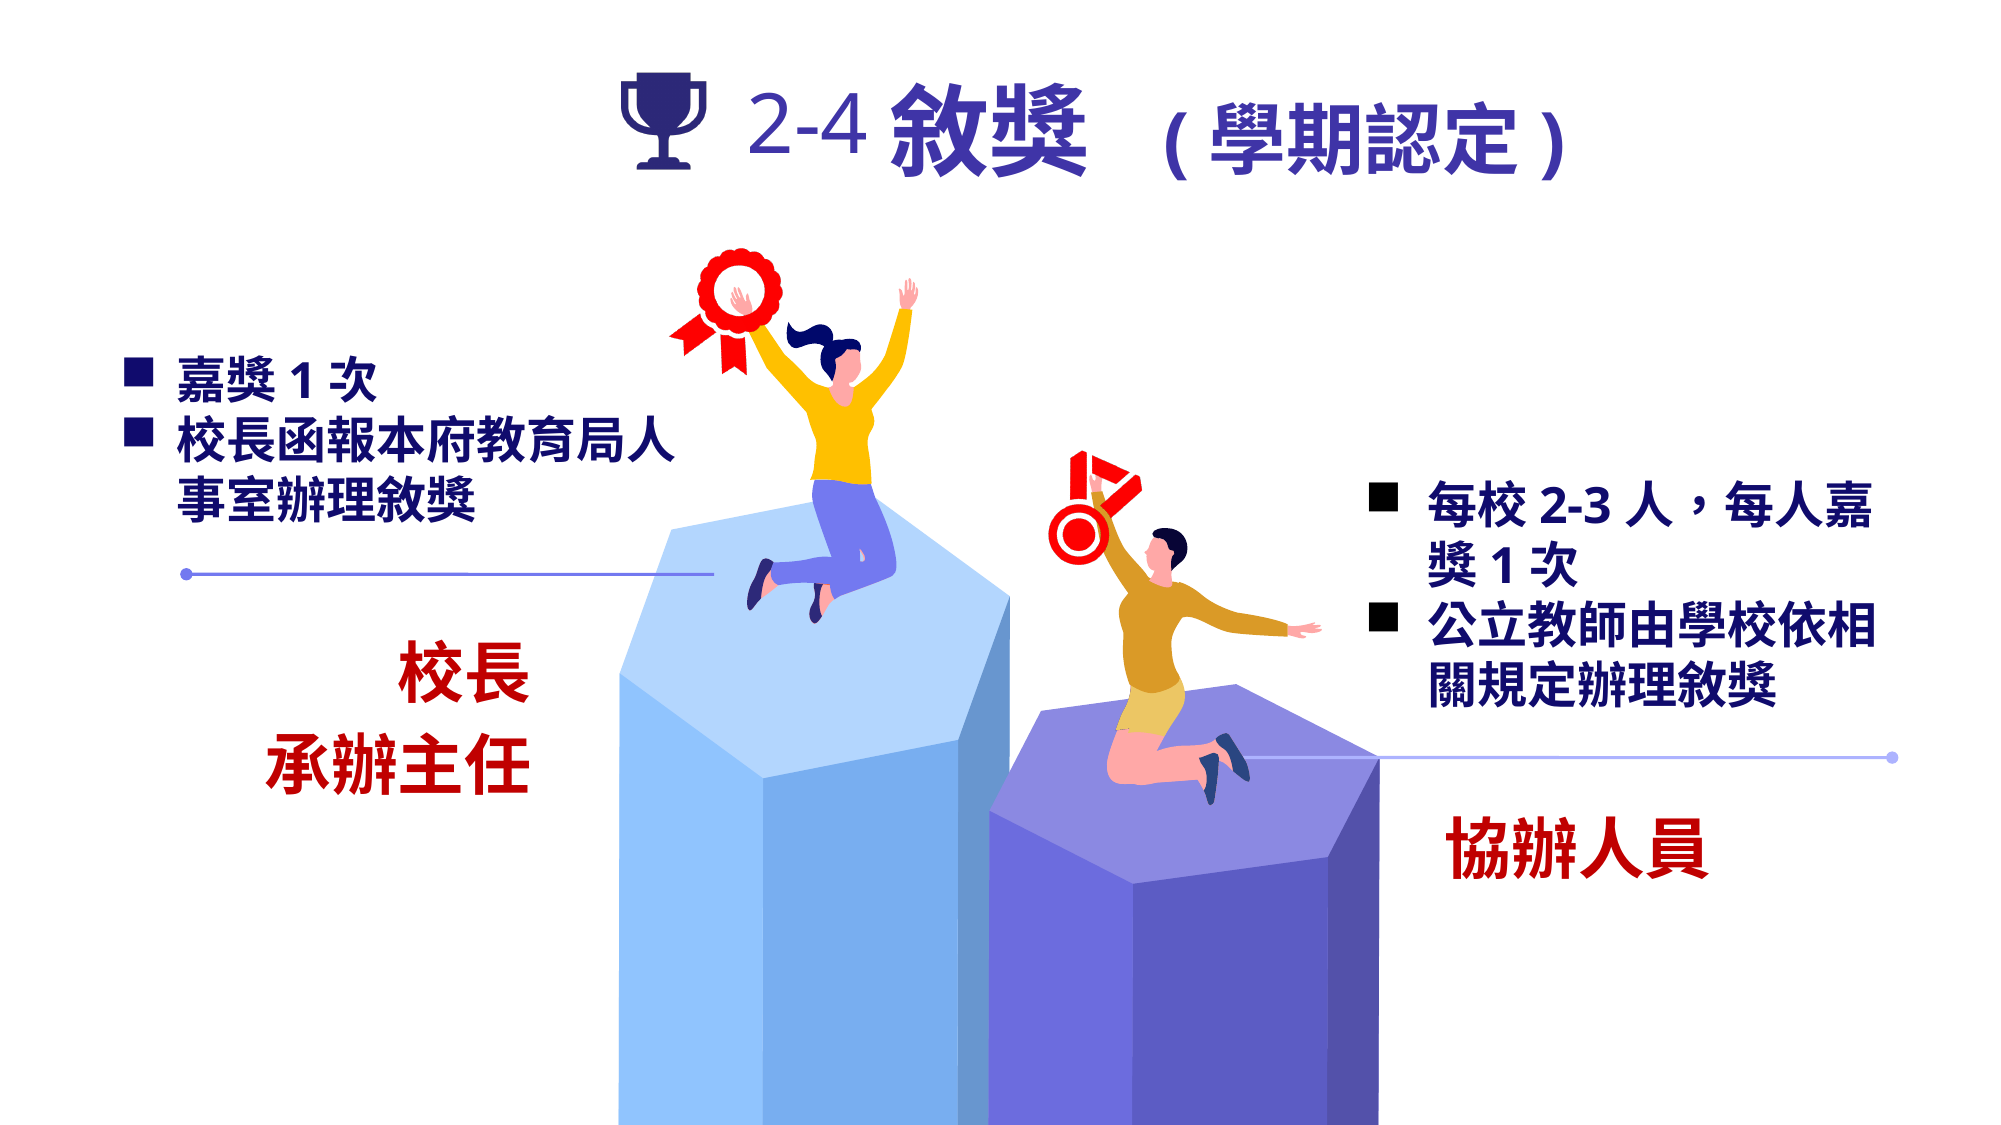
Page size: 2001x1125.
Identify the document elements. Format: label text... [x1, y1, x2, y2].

text_box 2-4 [732, 63, 920, 178]
picture [605, 62, 722, 180]
text_box 敘獎 (學期認定) [724, 60, 1732, 198]
picture [636, 214, 825, 403]
text_box [618, 278, 1380, 1125]
subtitle 嘉獎1次 校長函報本府教育局人事室辦理敘獎 [81, 328, 720, 521]
text_box 協辦人員 [1430, 799, 1727, 895]
title 校長 承辦主任 [201, 599, 552, 796]
picture [1001, 425, 1176, 600]
text_box 每校2-3人，每人嘉獎1次 公立教師由學校依相關規定辦理敘獎 [1349, 465, 1928, 721]
